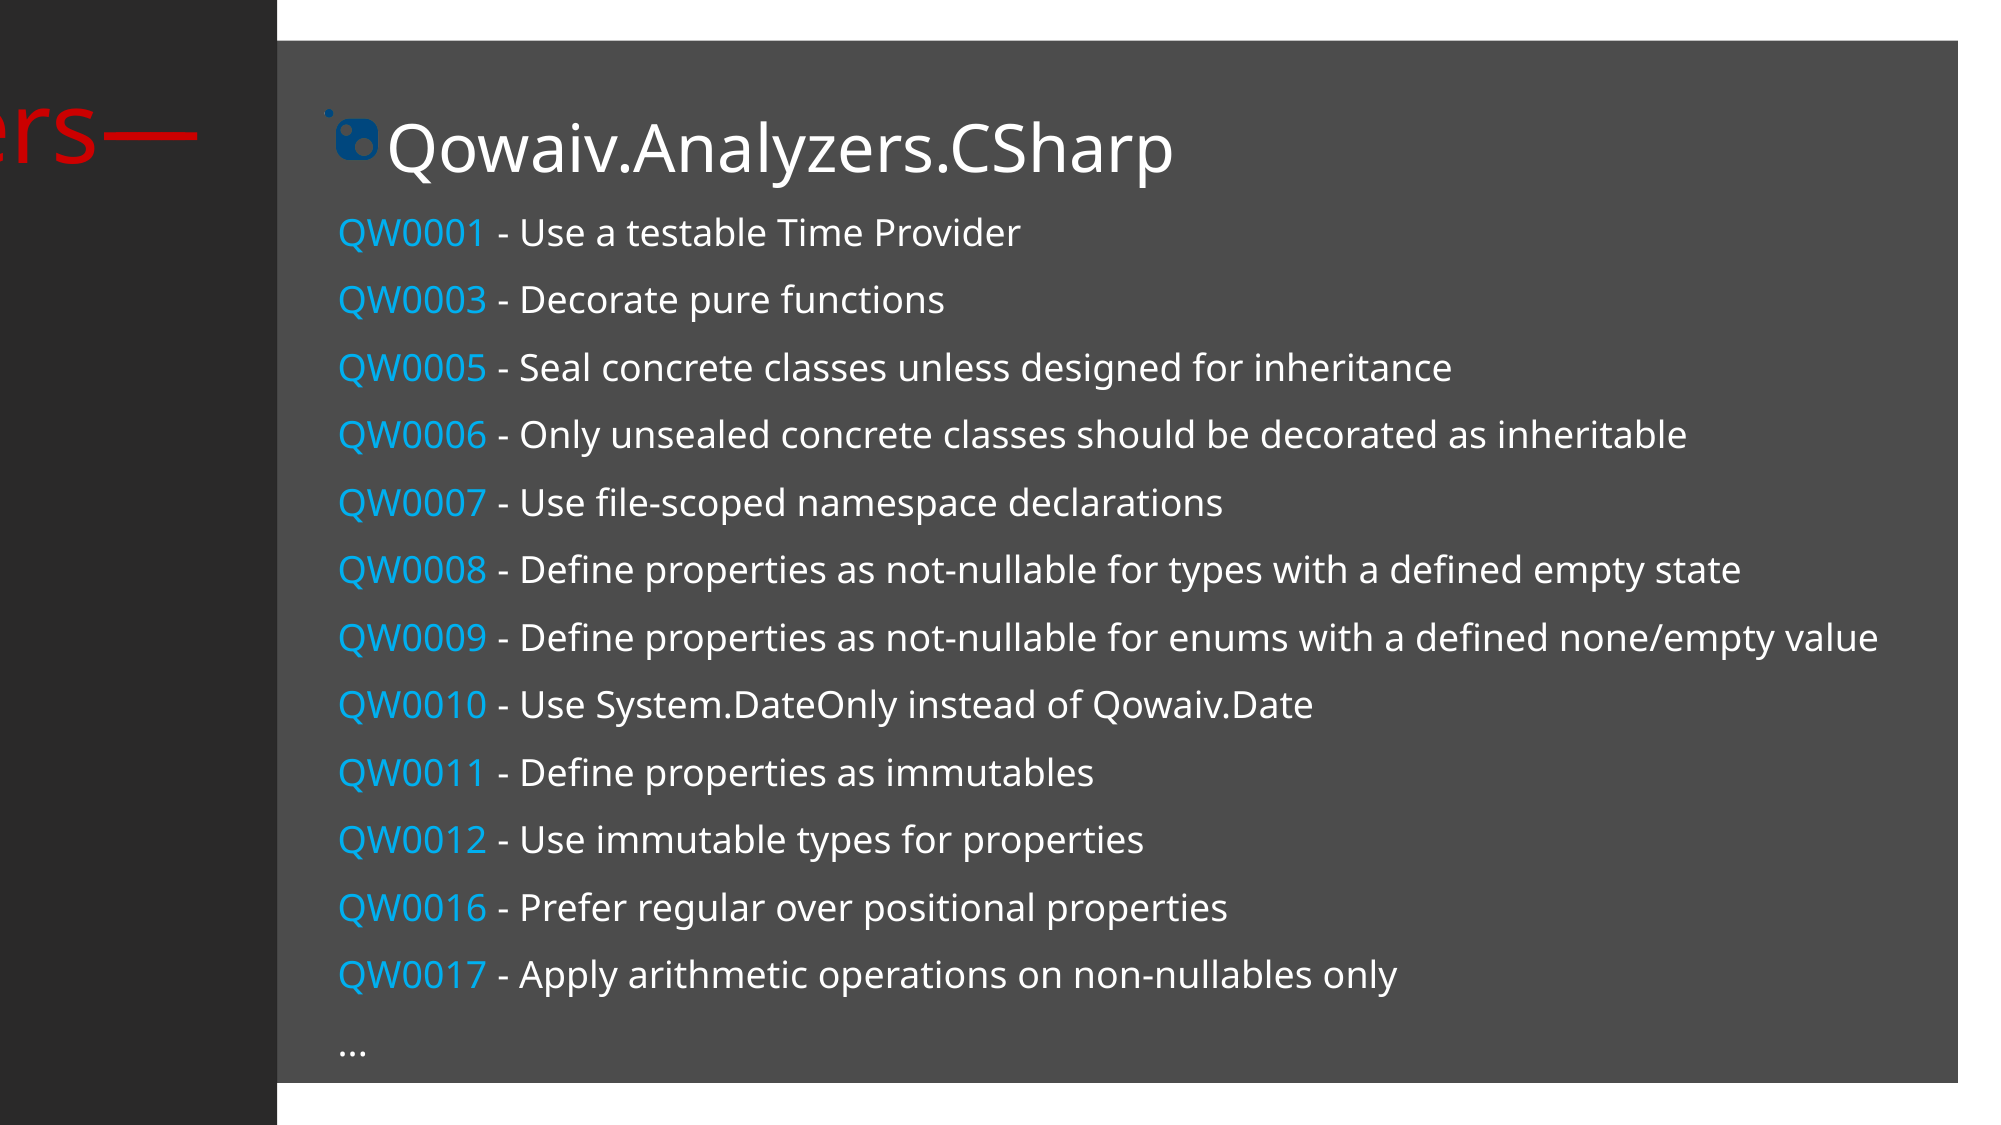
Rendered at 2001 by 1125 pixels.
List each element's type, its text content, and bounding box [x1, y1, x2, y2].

text_box --- qowaiv analyzers------- [64, 55, 217, 1070]
text_box Qowaiv.Analyzers.CSharp QW0001 - Use a testable Time Provider QW0003 - Decorate pure functions QW0005 - Seal concrete classes unless designed for inheritance QW0006 - Only unsealed concrete classes should be decorated as inheritable QW0007 - Use file-scoped namespace declarations QW0008 - Define properties as not-nullable for types with a defined empty state QW0009 - Define properties as not-nullable for enums with a defined none/empty value QW0010 - Use System.DateOnly instead of Qowaiv.Date QW0011 - Define properties as immutables QW0012 - Use immutable types for properties QW0016 - Prefer regular over positional properties QW0017 - Apply arithmetic operations on non-nullables only ... [322, 58, 1975, 1073]
picture [320, 103, 383, 166]
text_box [0, 0, 1958, 1125]
